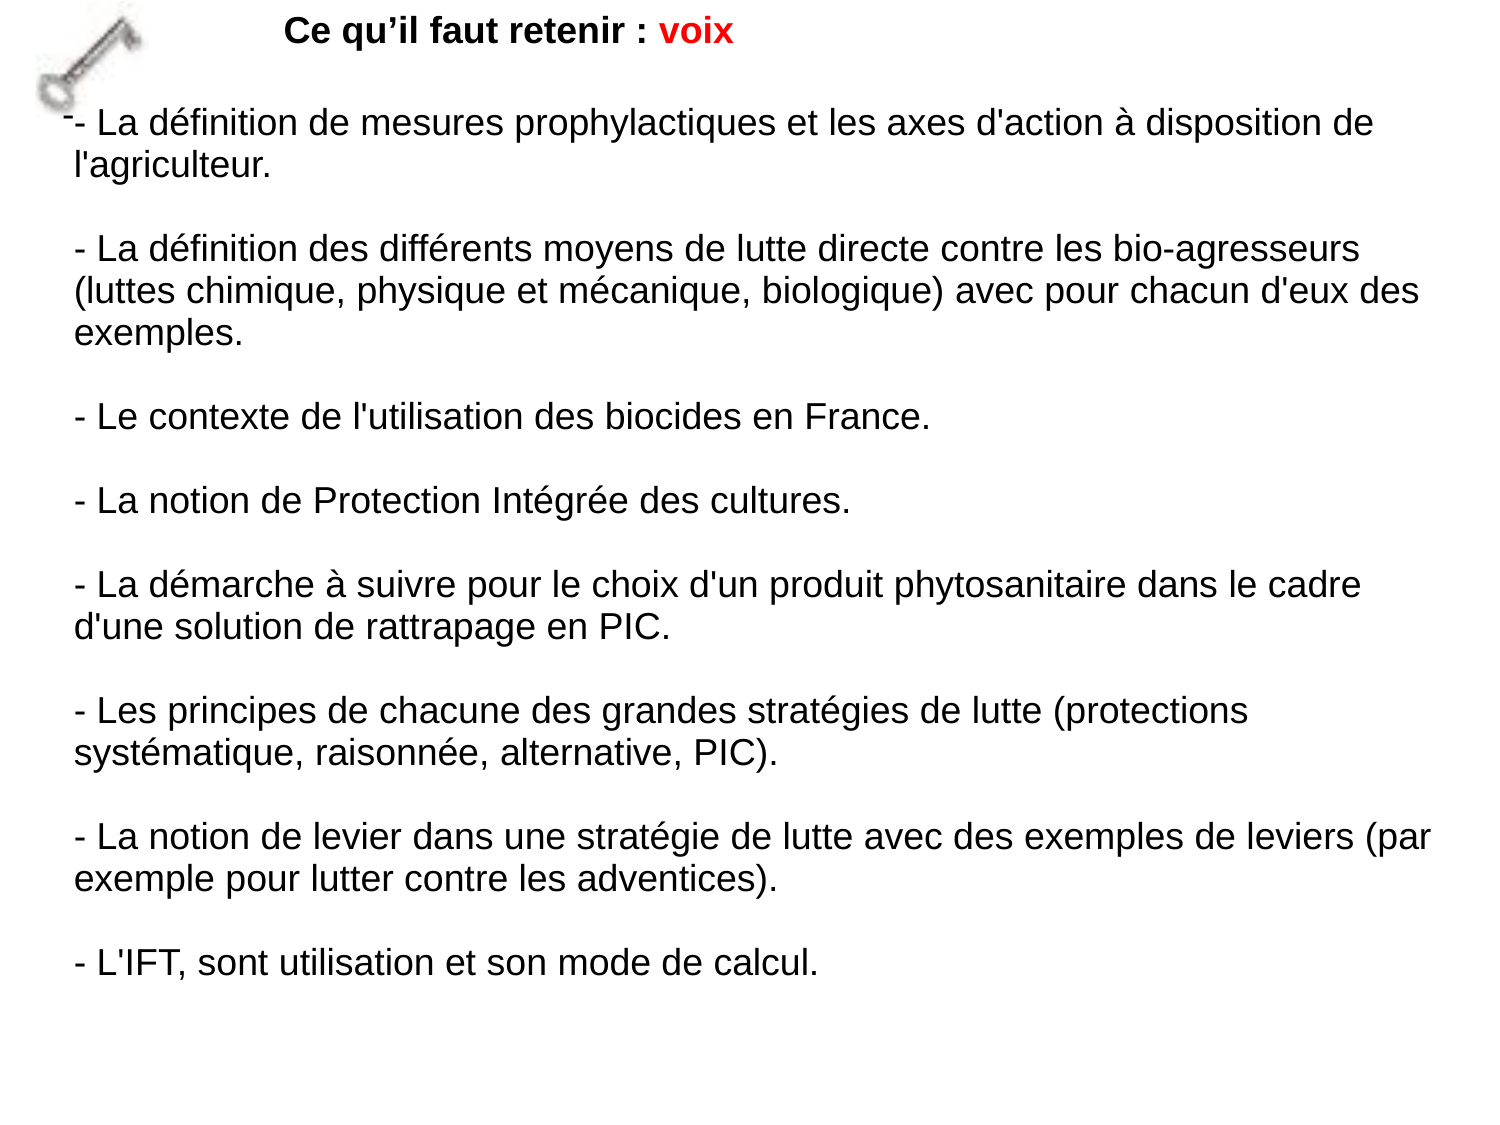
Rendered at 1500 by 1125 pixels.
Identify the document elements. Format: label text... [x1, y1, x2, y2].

text_box - La définition de mesures prophylactiques et les axes d'action à disposition de l'agriculteur. - La définition des différents moyens de lutte directe contre les bio-agresseurs (luttes chimique, physique et mécanique, biologique) avec pour chacun d'eux des exemples. - Le contexte de l'utilisation des biocides en France. - La notion de Protection Intégrée des cultures. - La démarche à suivre pour le choix d'un produit phytosanitaire dans le cadre d'une solution de rattrapage en PIC. - Les principes de chacune des grandes stratégies de lutte (protections systématique, raisonnée, alternative, PIC). - La notion de levier dans une stratégie de lutte avec des exemples de leviers (par exemple pour lutter contre les adventices). - L'IFT, sont utilisation et son mode de calcul. [59, 94, 1453, 1077]
text_box Ce qu’il faut retenir : voix - [47, 1, 1500, 1066]
picture [35, 1, 47, 119]
